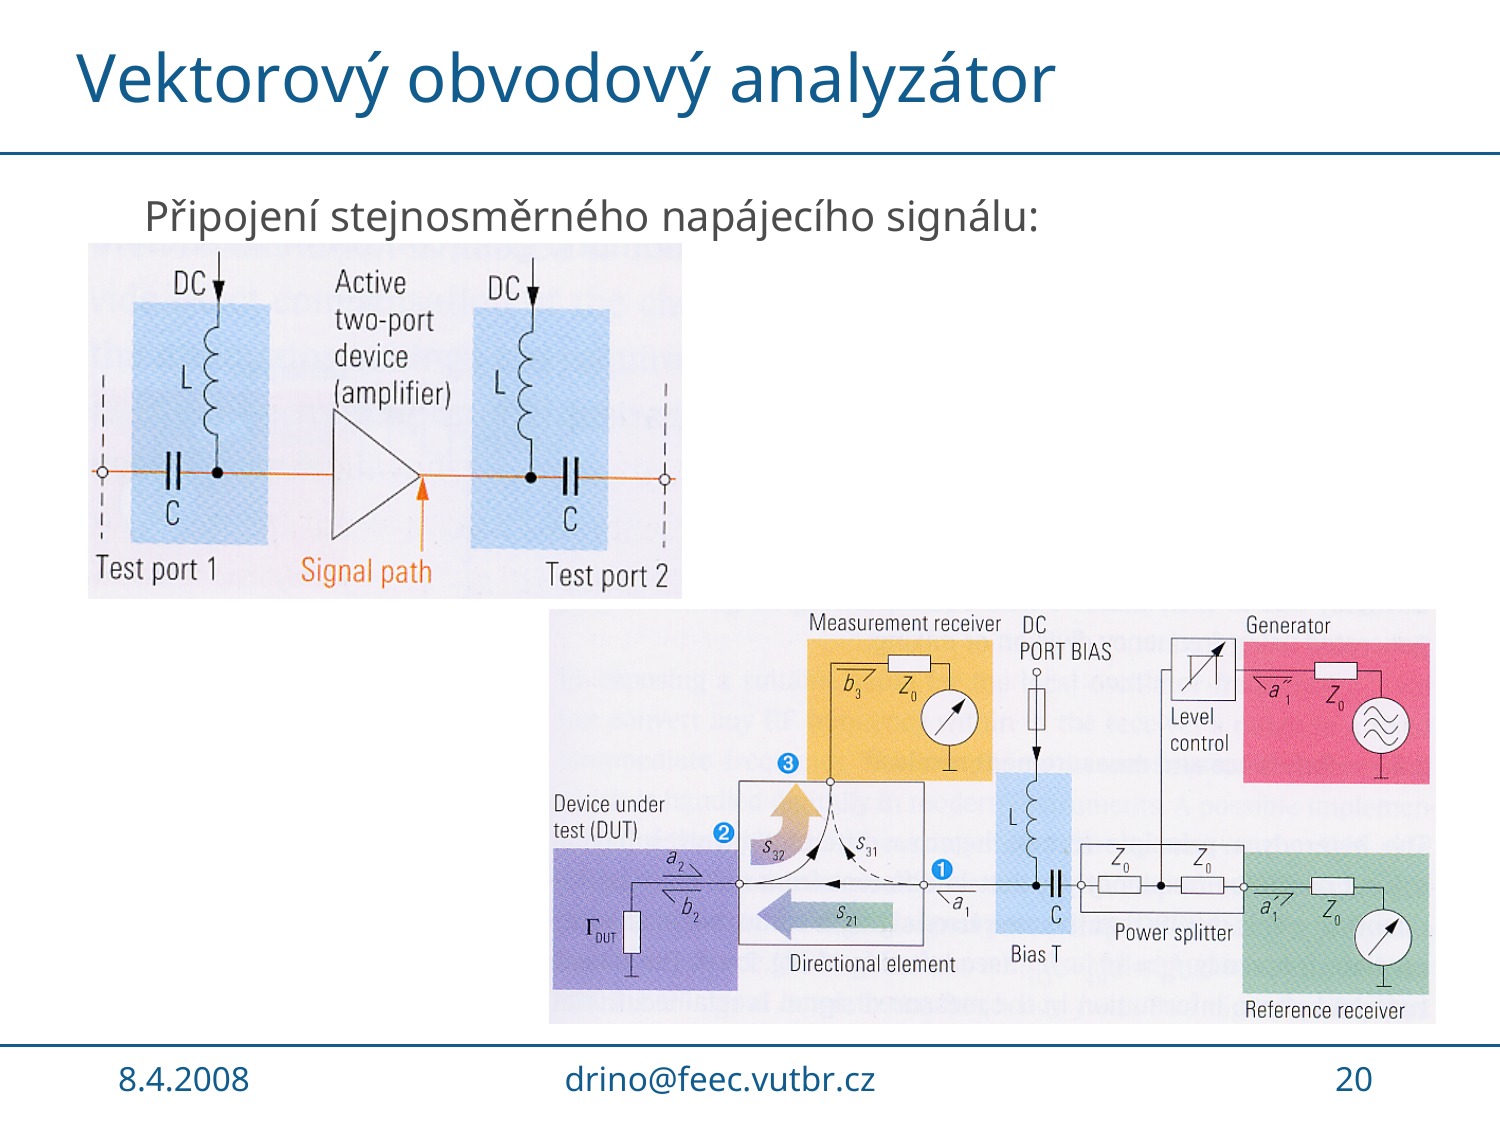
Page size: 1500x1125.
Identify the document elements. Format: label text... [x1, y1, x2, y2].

picture [549, 609, 1436, 1024]
title Vektorový obvodový analyzátor [0, 0, 1500, 152]
picture [88, 243, 682, 599]
text_box <číslo> [1075, 1049, 1388, 1125]
text_box 8.4.2008 [103, 1049, 432, 1125]
text_box drino@feec.vutbr.cz [454, 1049, 987, 1125]
text_box Připojení stejnosměrného napájecího signálu: [59, 178, 1442, 252]
